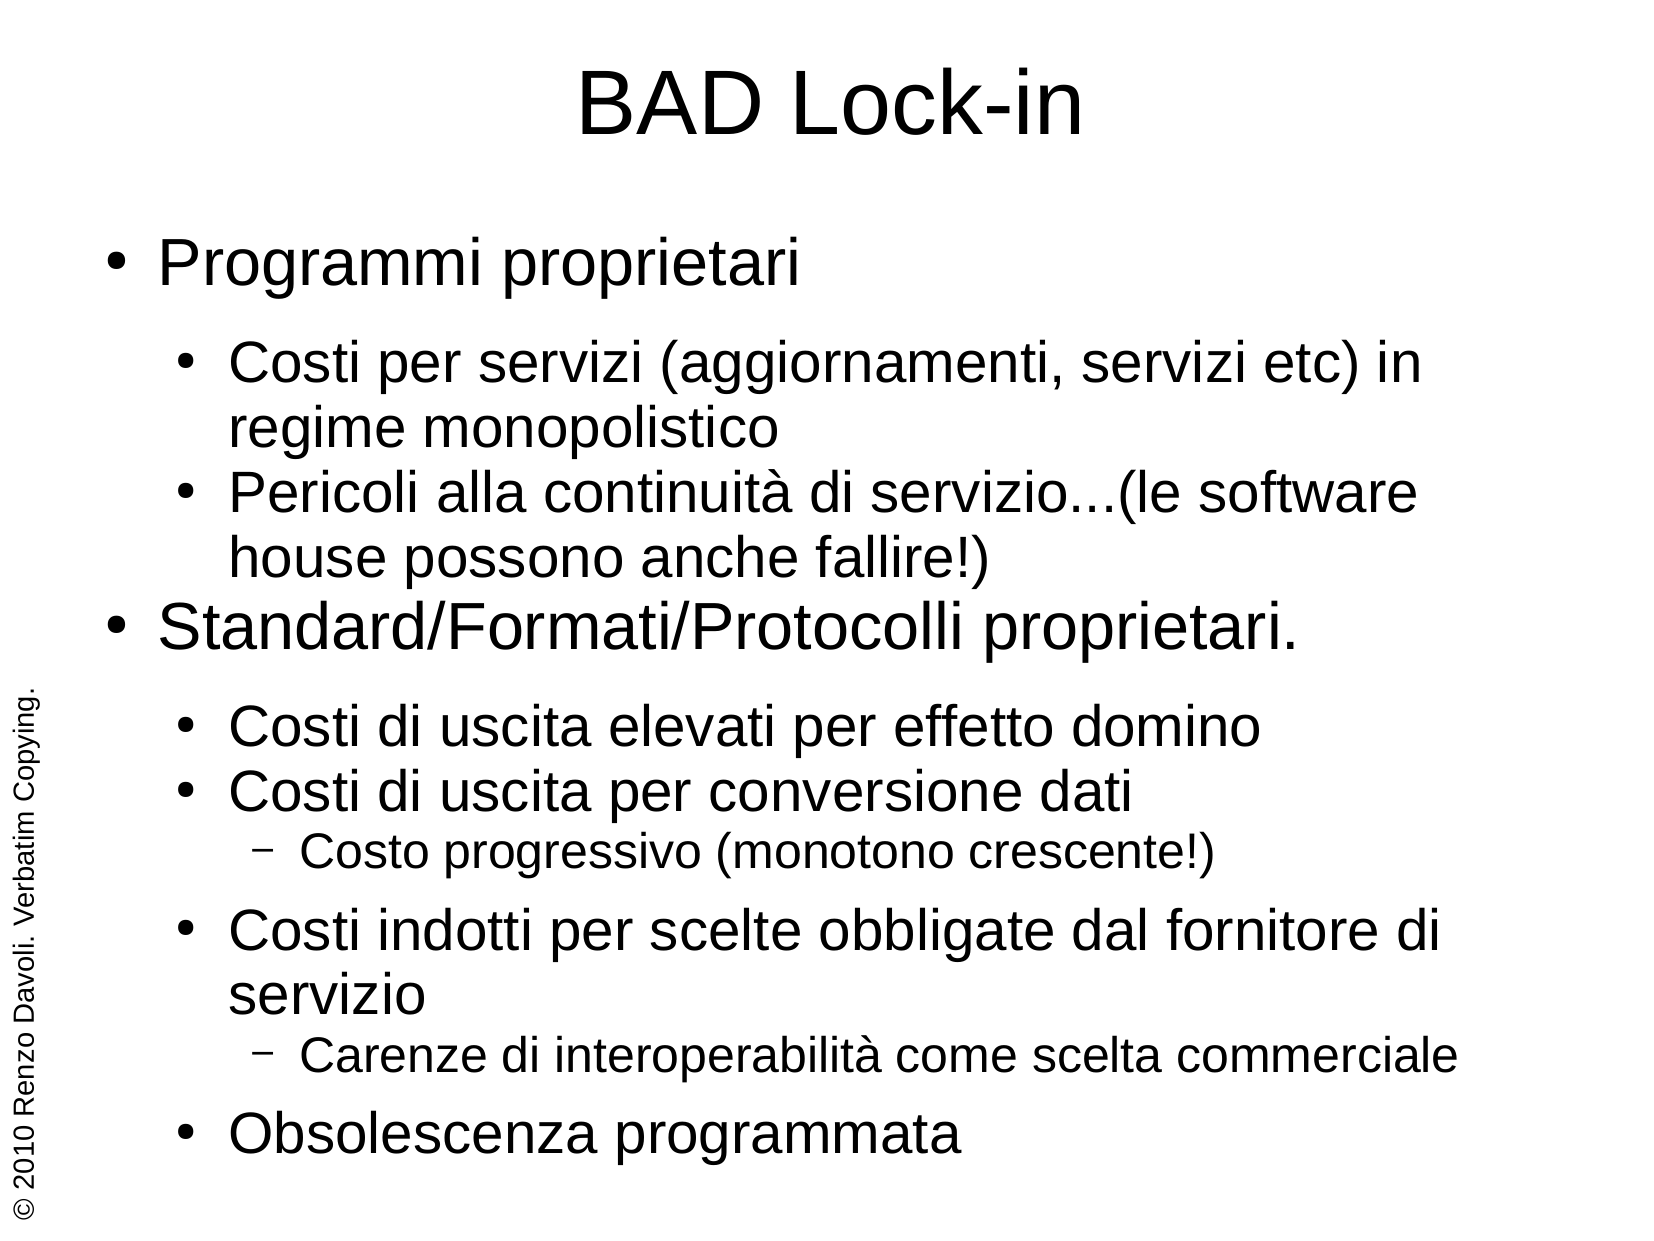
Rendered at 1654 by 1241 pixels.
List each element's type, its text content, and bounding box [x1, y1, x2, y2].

title BAD Lock-in [86, 37, 1576, 169]
list Programmi proprietari Costi per servizi (aggiornamenti, servizi etc) in regime monopolistico Pericoli alla continuità di servizio...(le software house possono anche fallire!) Standard/Formati/Protocolli proprietari. Costi di uscita elevati per effetto domino Costi di uscita per conversione dati Costo progressivo (monotono crescente!) Costi indotti per scelte obbligate dal fornitore di servizio Carenze di interoperabilità come scelta commerciale Obsolescenza programmata [86, 225, 1576, 1172]
